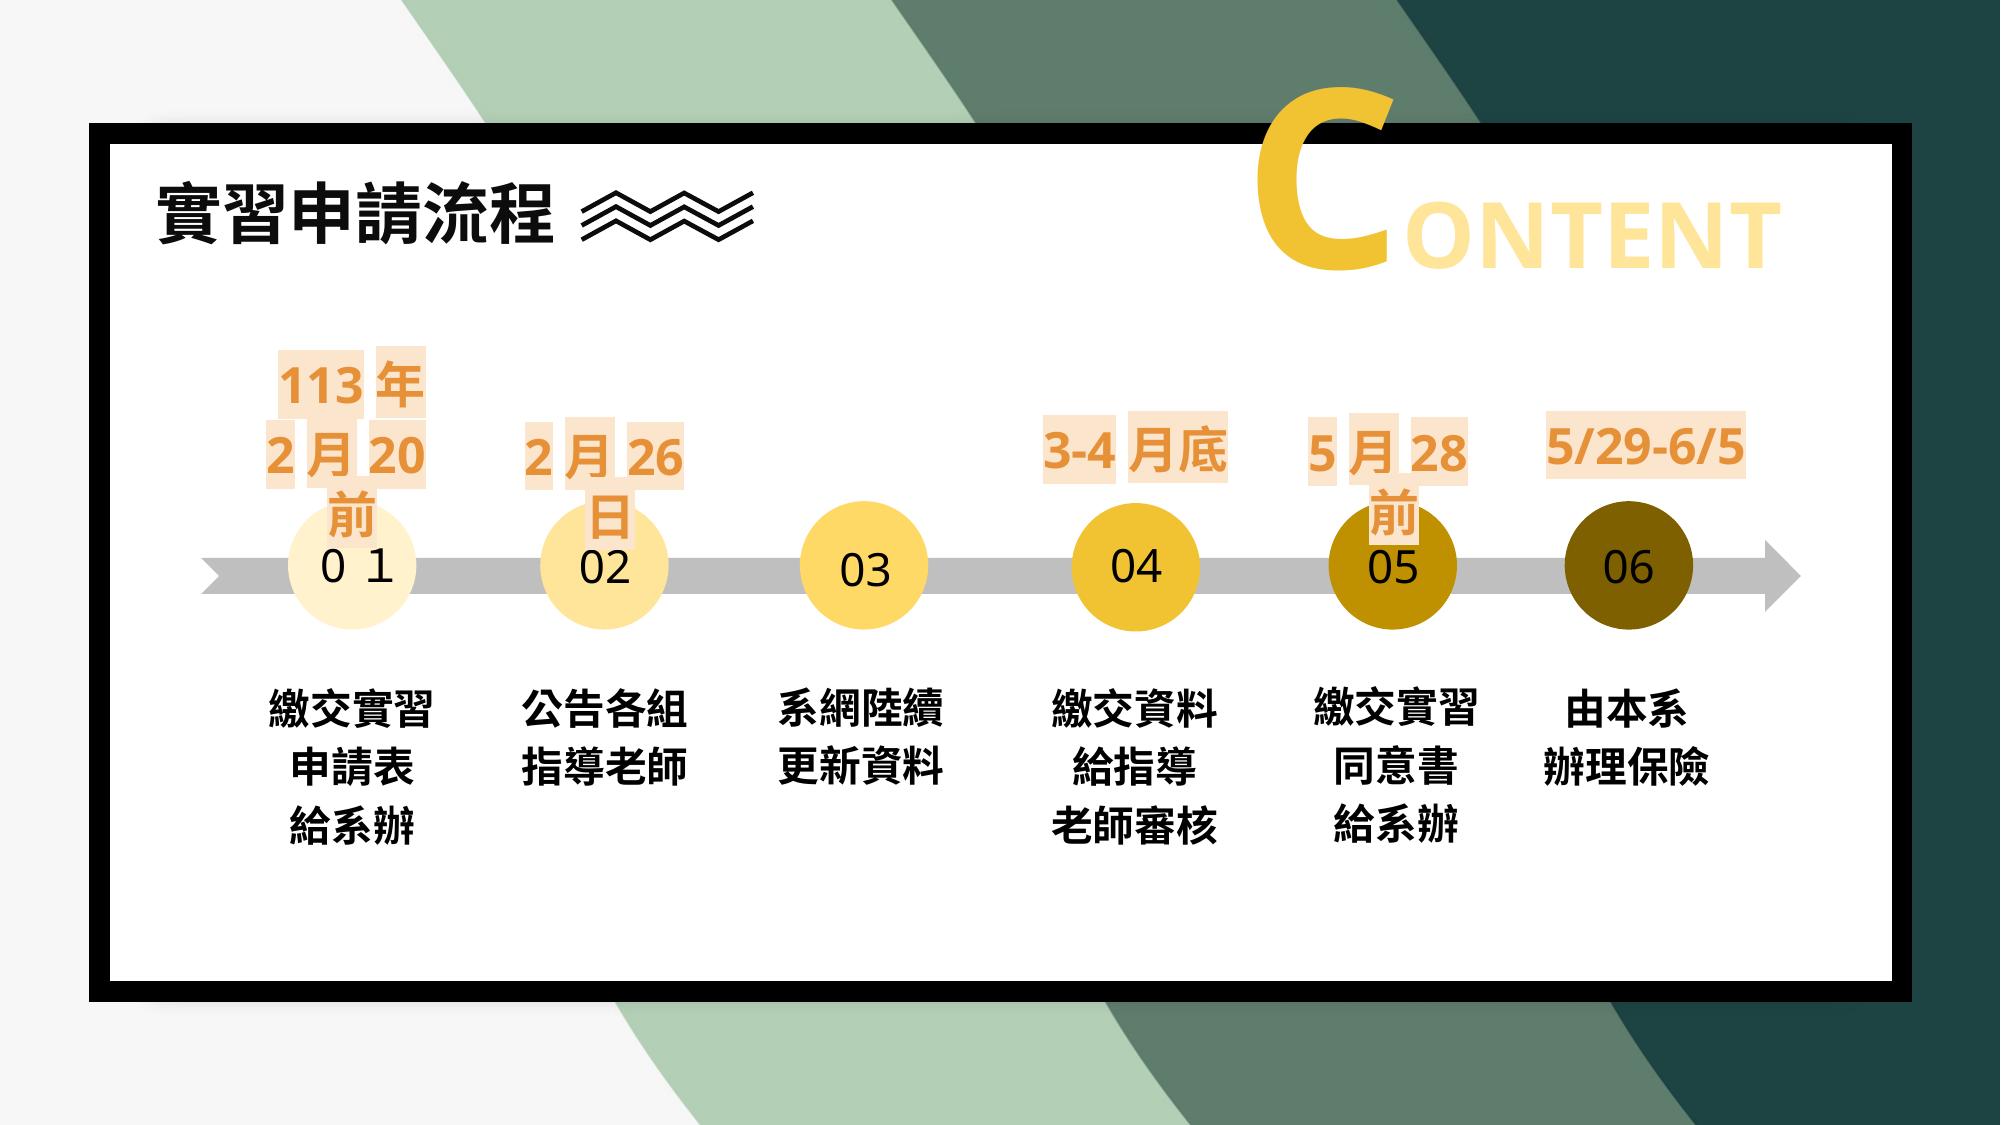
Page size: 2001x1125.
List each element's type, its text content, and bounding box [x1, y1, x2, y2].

text_box 實習申請流程 [140, 165, 611, 260]
text_box 繳交實習 同意書 給系辦 [1247, 674, 1547, 855]
text_box 3-4月底 [1017, 411, 1255, 487]
text_box 由本系 辦理保險 [1527, 675, 1727, 857]
picture [0, 0, 2000, 1125]
text_box [100, 133, 1902, 992]
text_box 系網陸續 更新資料 [763, 674, 971, 798]
text_box 05 [1330, 549, 1456, 601]
text_box 03 [803, 532, 929, 604]
text_box 02 [542, 553, 668, 601]
text_box 113年 2月20前 [233, 346, 471, 552]
text_box CONTENT [1117, 10, 1909, 330]
text_box 0１ [305, 552, 431, 601]
text_box 5月28前 [1275, 414, 1513, 549]
text_box 5/29-6/5 [1508, 407, 1785, 482]
text_box 04 [1073, 529, 1199, 600]
text_box 繳交實習 申請表 給系辦 [198, 675, 506, 857]
text_box 繳交資料 給指導 老師審核 [1016, 675, 1254, 857]
text_box 2月26日 [492, 418, 729, 553]
text_box 06 [1566, 529, 1692, 601]
text_box 公告各組 指導老師 [506, 675, 714, 799]
